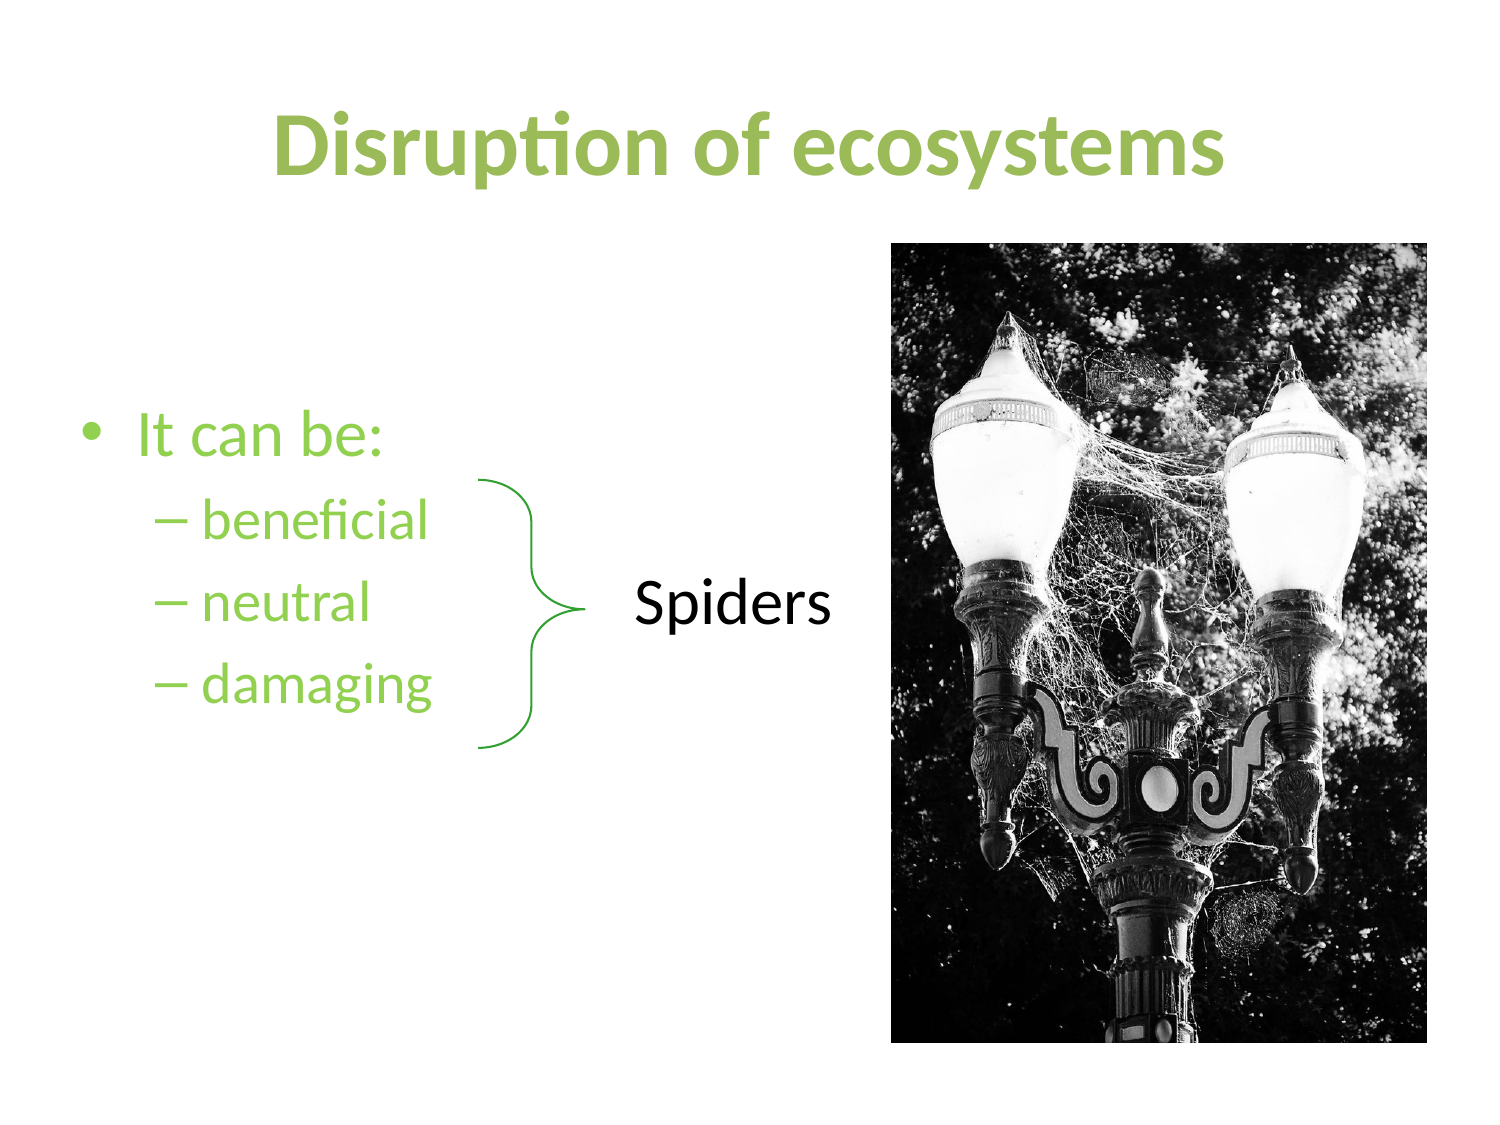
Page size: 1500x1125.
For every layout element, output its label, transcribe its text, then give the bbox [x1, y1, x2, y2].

title Disruption of ecosystems [75, 45, 1425, 233]
list It can be: beneficial neutral damaging [64, 382, 1415, 1125]
picture [891, 243, 1427, 1043]
text_box Spiders [620, 550, 869, 646]
